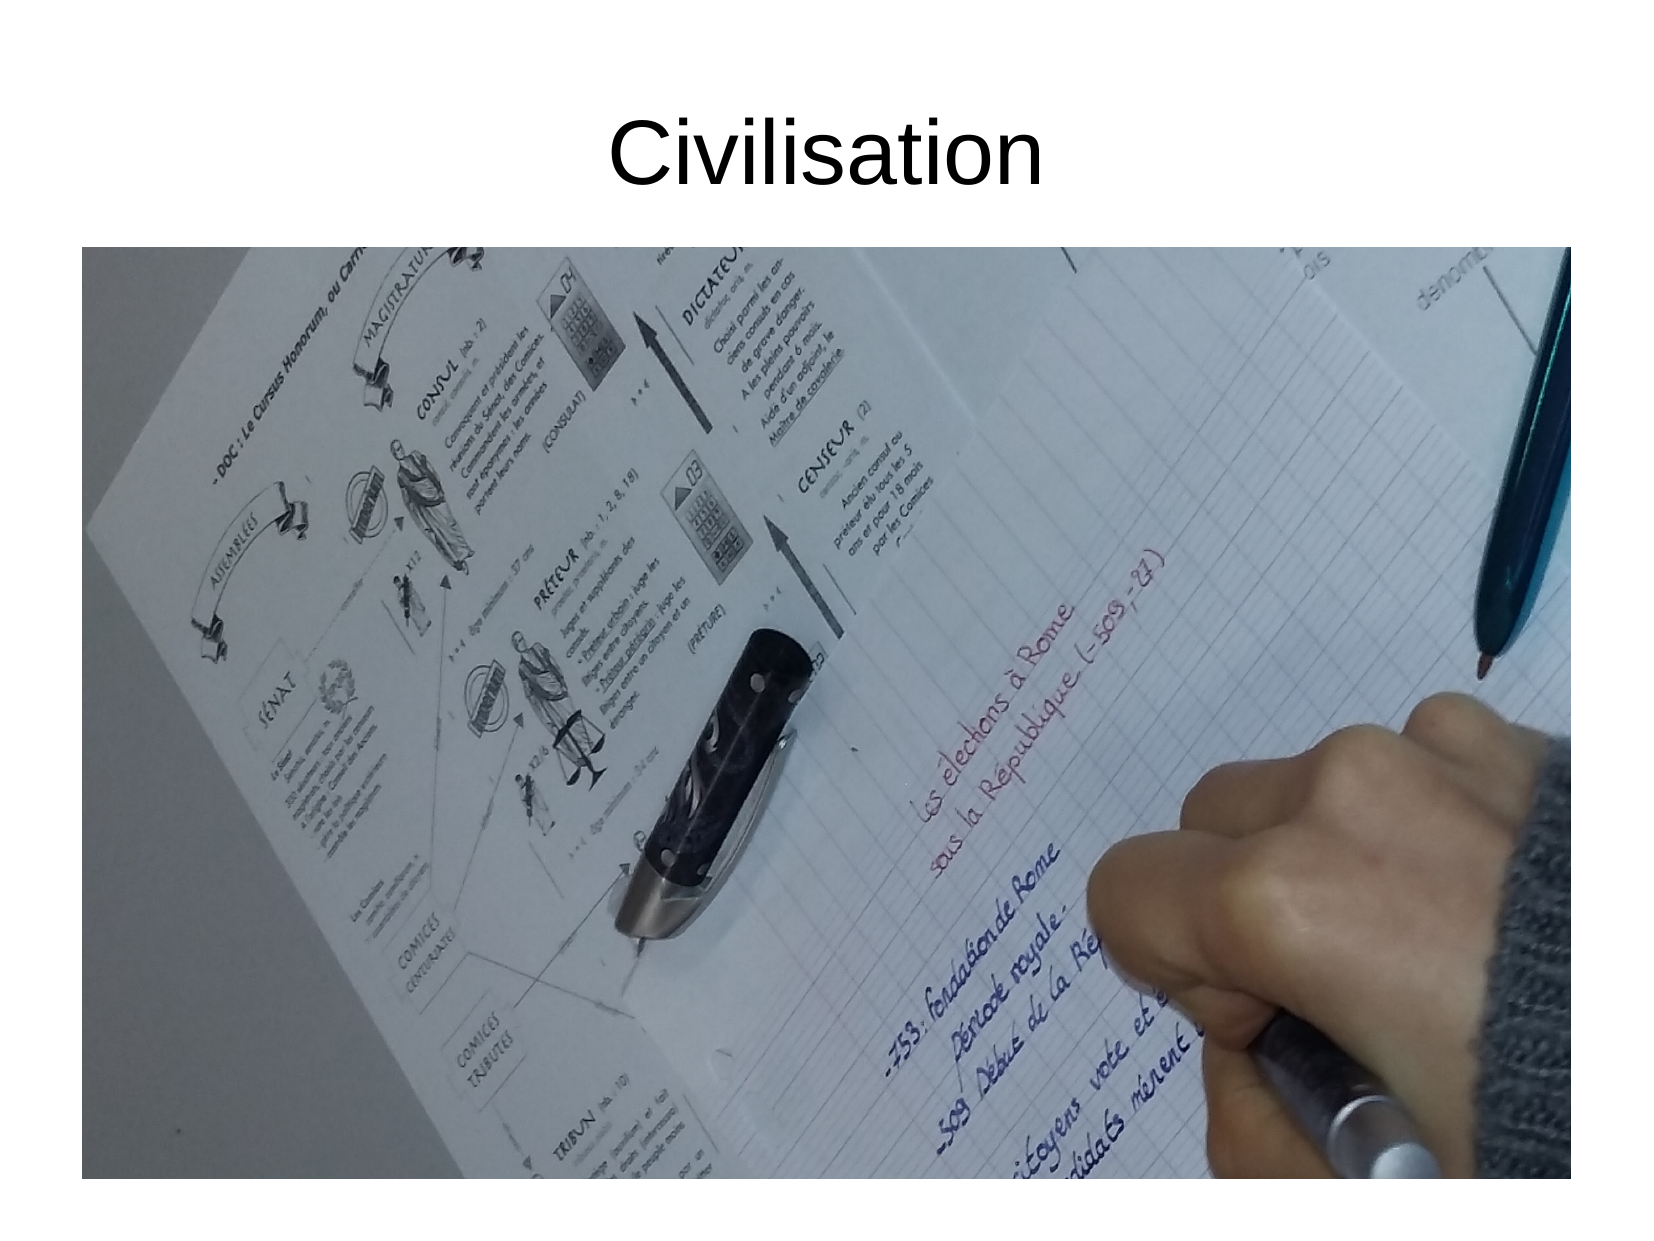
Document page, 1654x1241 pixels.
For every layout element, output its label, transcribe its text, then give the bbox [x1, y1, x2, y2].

title Civilisation [82, 49, 1571, 247]
picture [82, 247, 1571, 1179]
